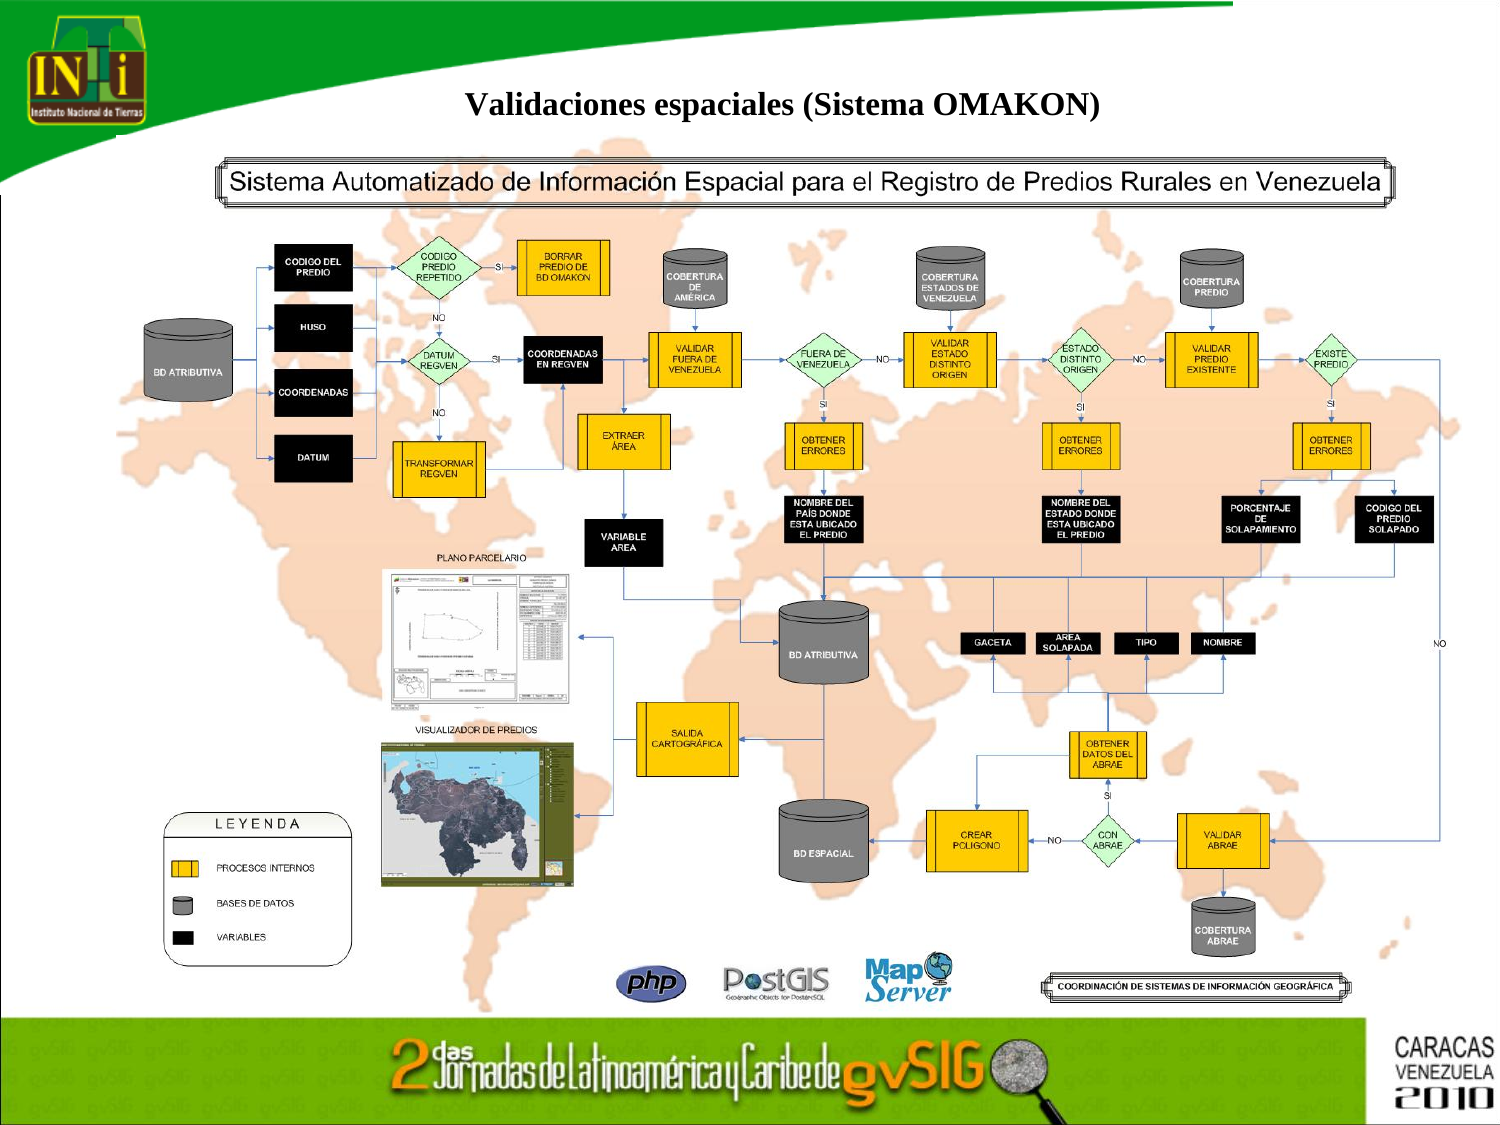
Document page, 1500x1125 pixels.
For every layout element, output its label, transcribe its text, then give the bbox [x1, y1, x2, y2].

picture [0, 0, 1500, 1125]
text_box Validaciones espaciales (Sistema OMAKON) [449, 74, 1117, 131]
